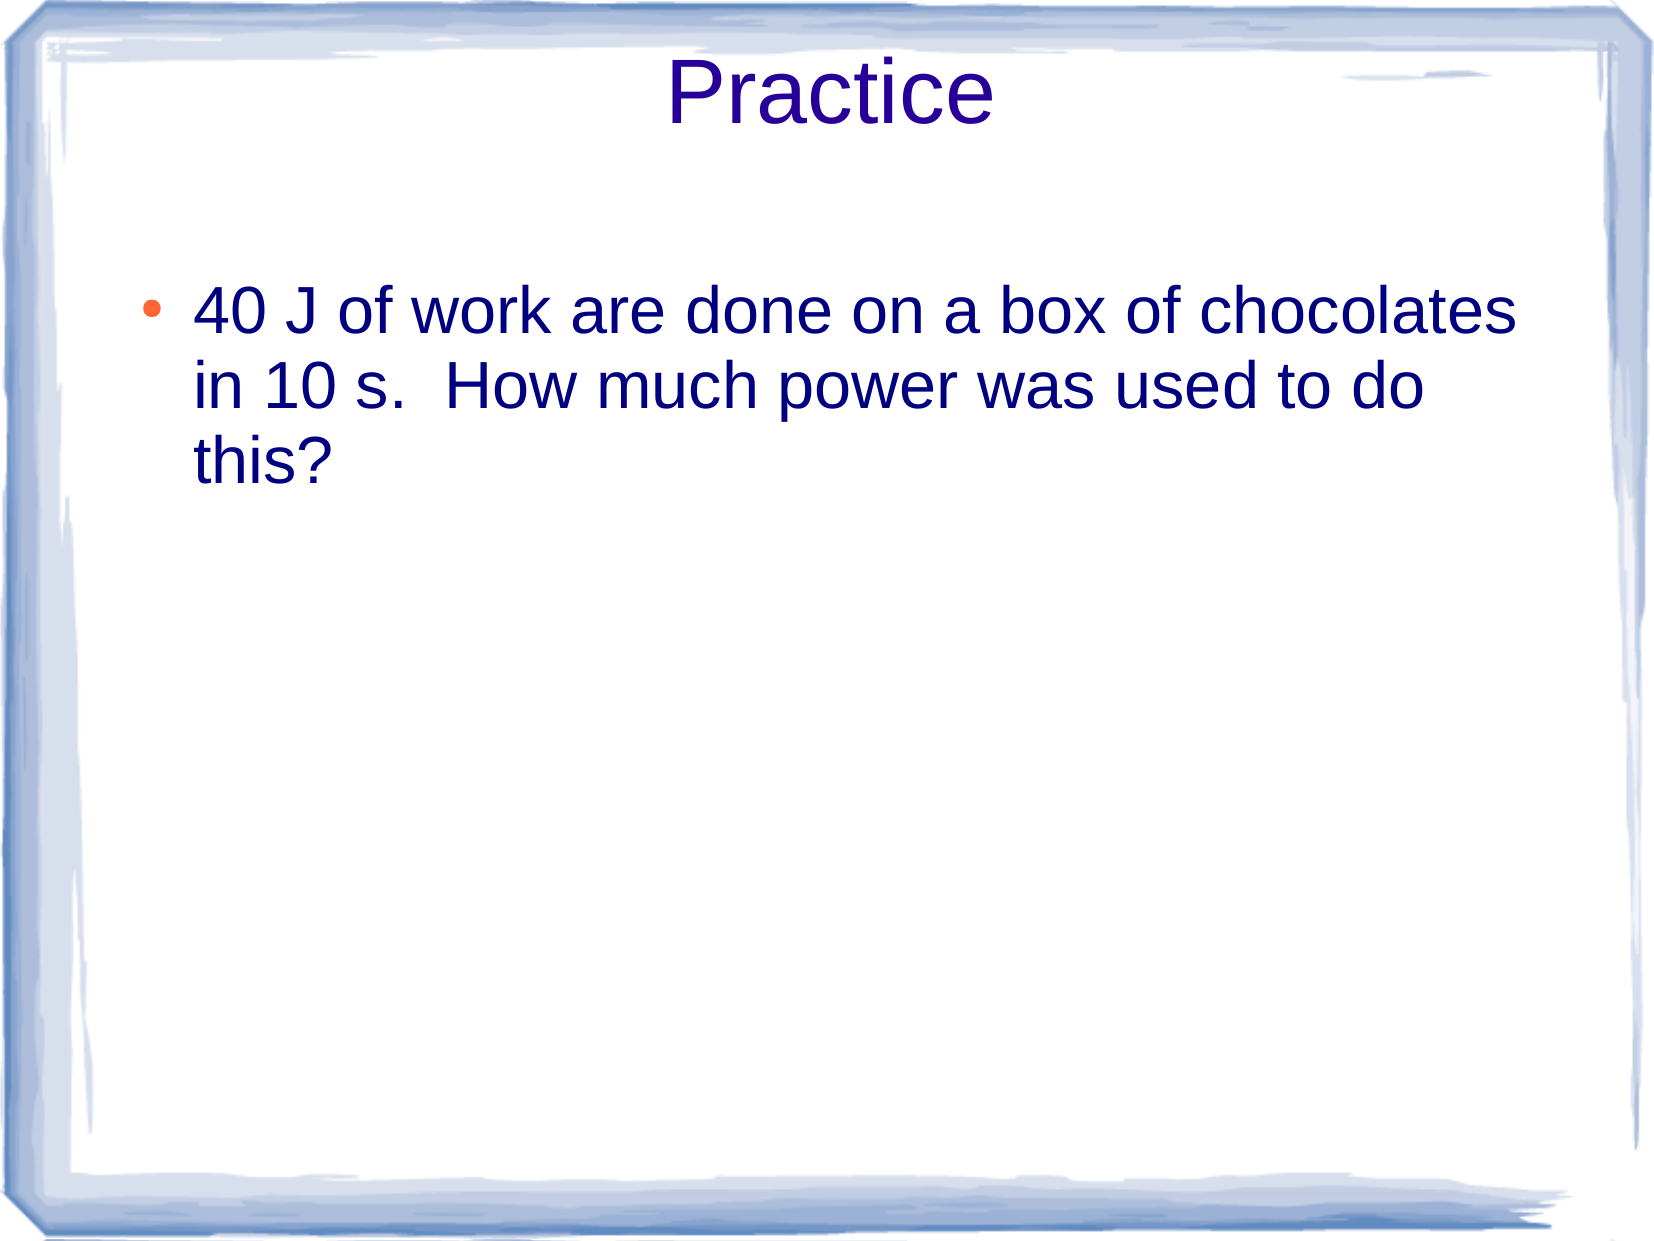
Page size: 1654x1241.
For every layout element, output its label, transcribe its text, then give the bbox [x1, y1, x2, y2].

title Practice [86, 0, 1576, 188]
list 40 J of work are done on a box of chocolates in 10 s. How much power was used to do this? [122, 273, 1576, 938]
picture [0, 0, 1654, 1241]
